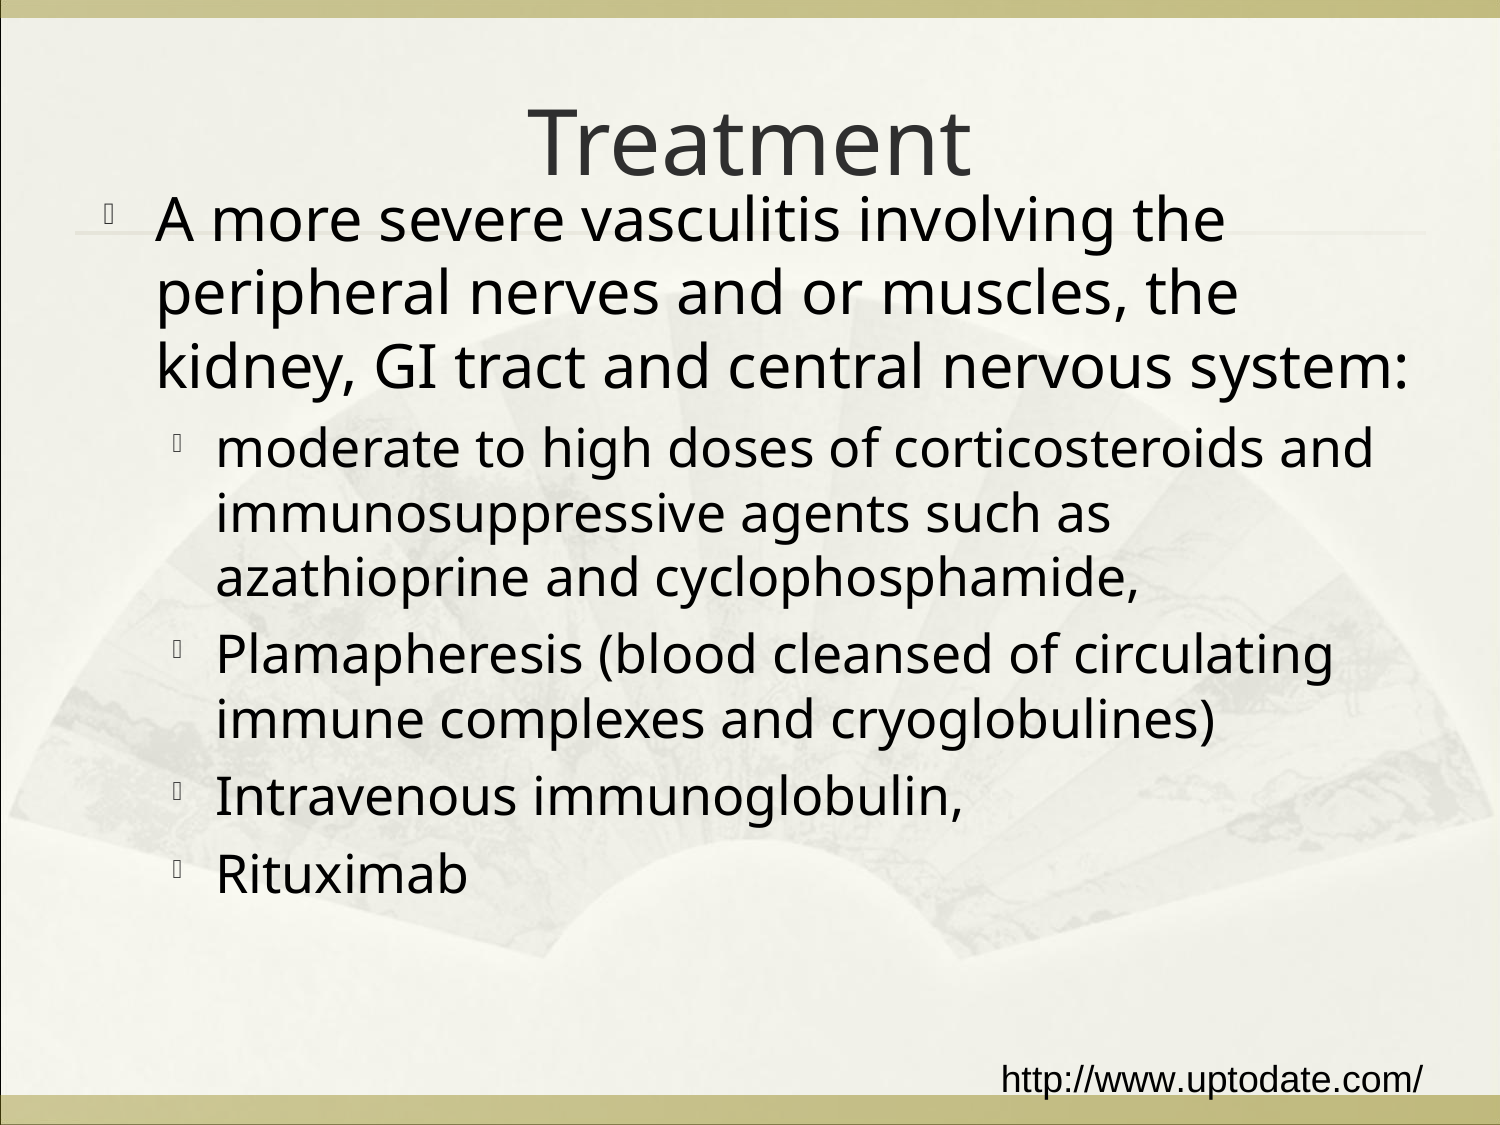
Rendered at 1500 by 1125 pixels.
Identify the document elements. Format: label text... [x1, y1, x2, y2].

picture [0, 18, 1500, 1095]
list A more severe vasculitis involving the peripheral nerves and or muscles, the kidney, GI tract and central nervous system: moderate to high doses of corticosteroids and immunosuppressive agents such as azathioprine and cyclophosphamide, Plamapheresis (blood cleansed of circulating immune complexes and cryoglobulines) Intravenous immunoglobulin, Rituximab [88, 172, 1439, 942]
title Treatment [75, 45, 1426, 233]
text_box http://www.uptodate.com/ [986, 1046, 1459, 1125]
